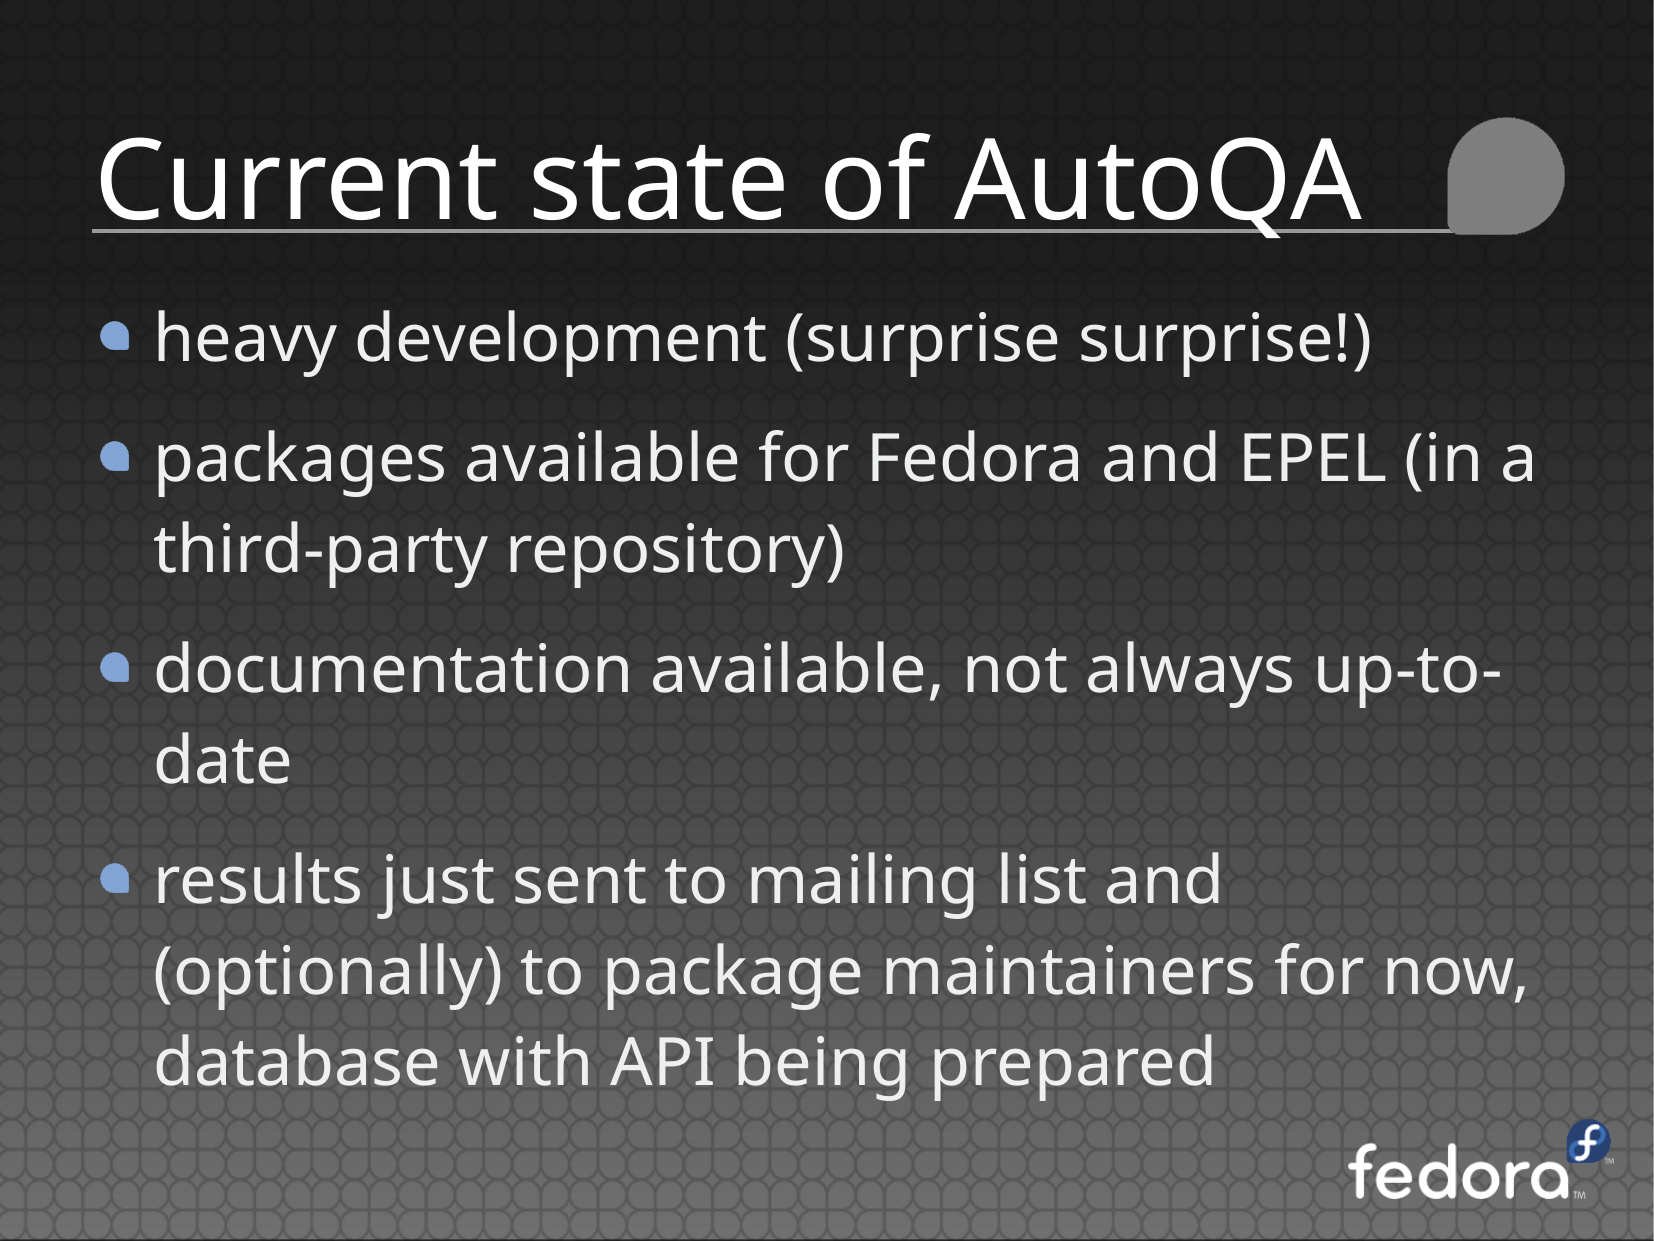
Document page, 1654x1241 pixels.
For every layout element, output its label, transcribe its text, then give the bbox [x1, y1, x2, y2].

picture [0, 0, 1654, 1241]
title Current state of AutoQA [94, 100, 1426, 251]
list heavy development (surprise surprise!) packages available for Fedora and EPEL (in a third-party repository) documentation available, not always up-to-date results just sent to mailing list and (optionally) to package maintainers for now, database with API being prepared [82, 290, 1571, 1094]
